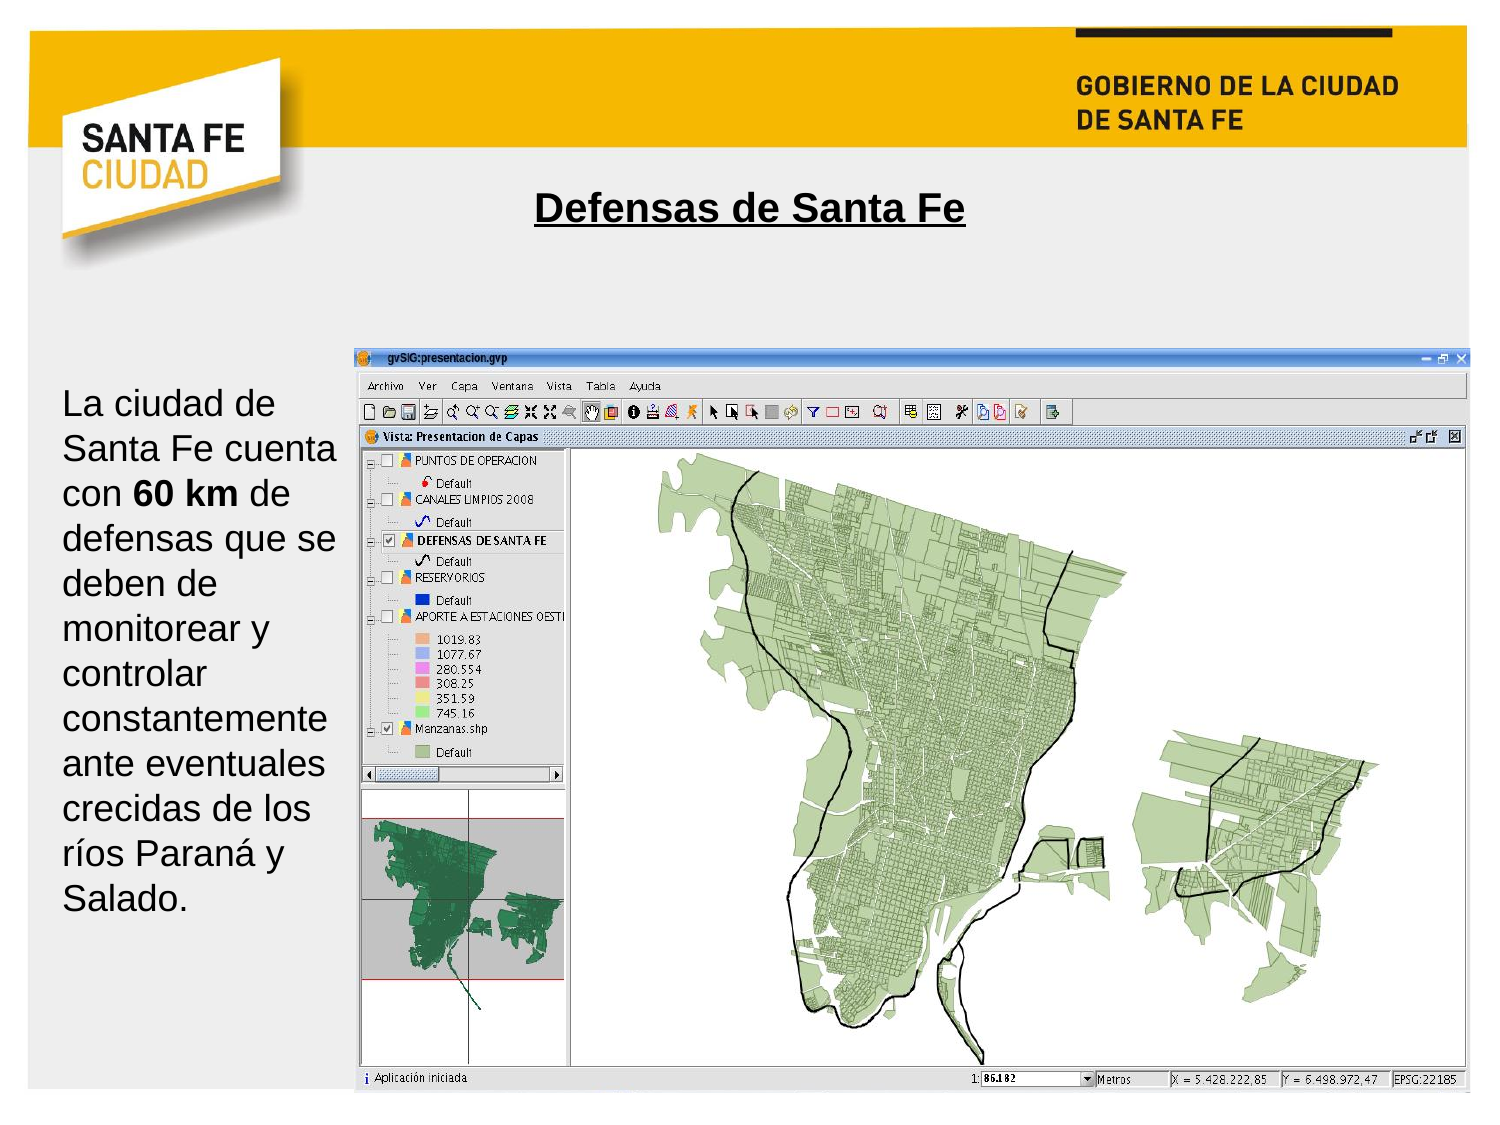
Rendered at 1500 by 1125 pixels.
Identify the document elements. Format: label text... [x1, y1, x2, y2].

text_box Defensas de Santa Fe [29, 172, 1471, 239]
text_box La ciudad de Santa Fe cuenta con 60 km de defensas que se deben de monitorear y controlar constantemente ante eventuales crecidas de los ríos Paraná y Salado. [47, 371, 354, 927]
picture [0, 1, 1500, 1124]
